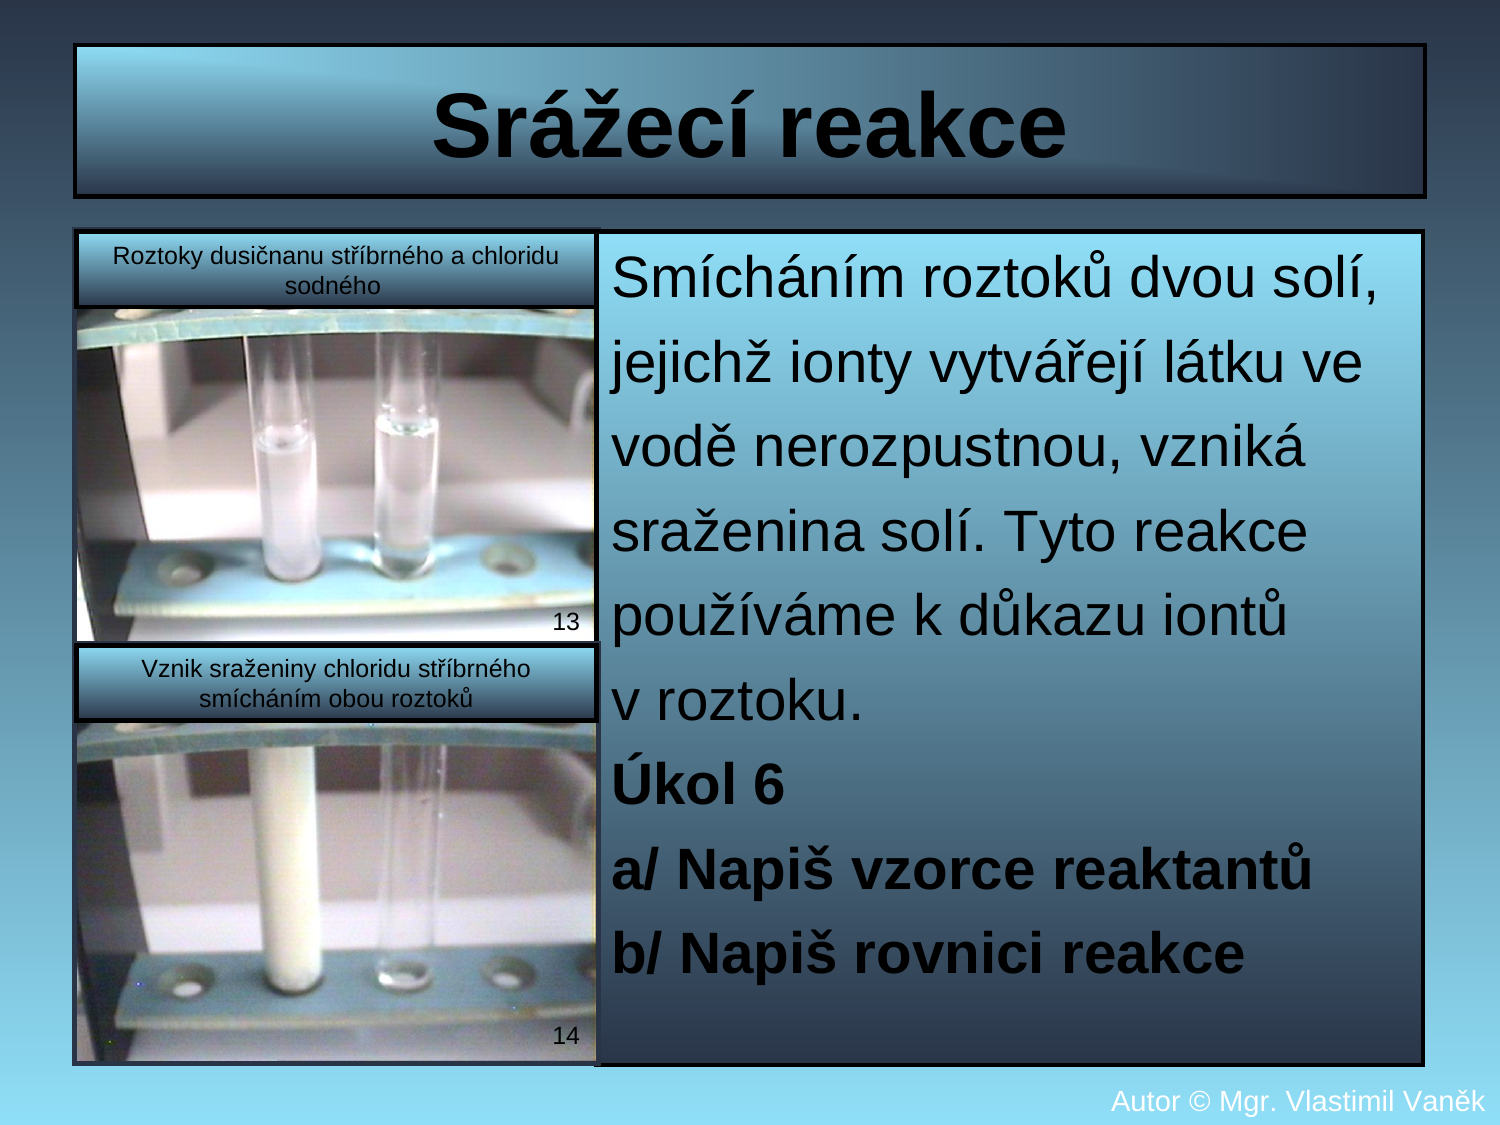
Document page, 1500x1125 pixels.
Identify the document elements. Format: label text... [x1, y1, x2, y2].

text_box Vznik sraženiny chloridu stříbrného smícháním obou roztoků [76, 645, 597, 721]
text_box 14 [537, 1011, 596, 1057]
text_box 13 [537, 597, 596, 644]
text_box [76, 308, 594, 641]
text_box [76, 721, 597, 1061]
title Srážecí reakce [75, 45, 1426, 197]
text_box Autor © Mgr. Vlastimil Vaněk [1096, 1074, 1500, 1125]
list Smícháním roztoků dvou solí, jejichž ionty vytvářejí látku ve vodě nerozpustnou, vzniká sraženina solí. Tyto reakce používáme k důkazu iontů v roztoku. Úkol 6 a/ Napiš vzorce reaktantů b/ Napiš rovnici reakce [596, 231, 1424, 1065]
text_box Roztoky dusičnanu stříbrného a chloridu sodného [76, 231, 597, 308]
